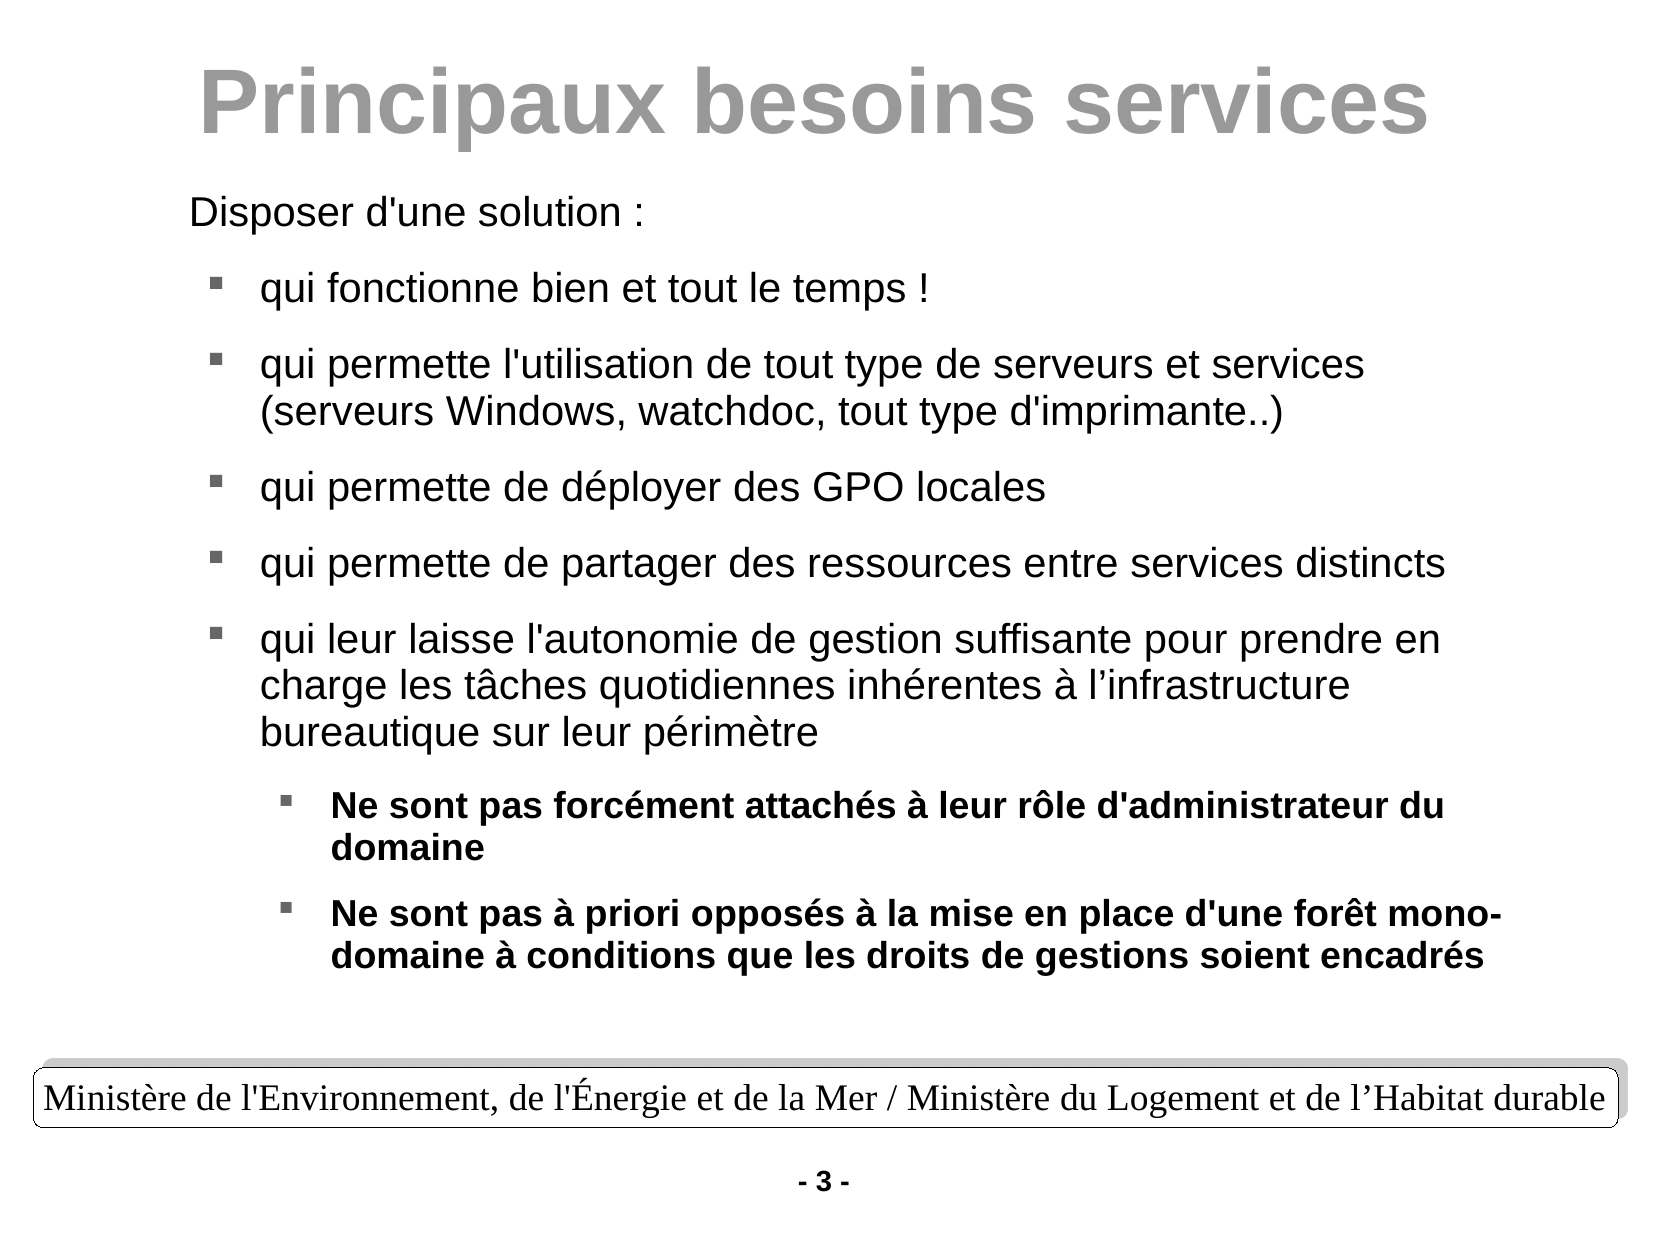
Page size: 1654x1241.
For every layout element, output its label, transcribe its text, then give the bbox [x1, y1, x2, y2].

title Principaux besoins services [70, 38, 1560, 166]
list Disposer d'une solution : qui fonctionne bien et tout le temps ! qui permette l'utilisation de tout type de serveurs et services (serveurs Windows, watchdoc, tout type d'imprimante..) qui permette de déployer des GPO locales qui permette de partager des ressources entre services distincts qui leur laisse l'autonomie de gestion suffisante pour prendre en charge les tâches quotidiennes inhérentes à l’infrastructure bureautique sur leur périmètre Ne sont pas forcément attachés à leur rôle d'administrateur du domaine Ne sont pas à priori opposés à la mise en place d'une forêt mono-domaine à conditions que les droits de gestions soient encadrés [188, 188, 1519, 981]
